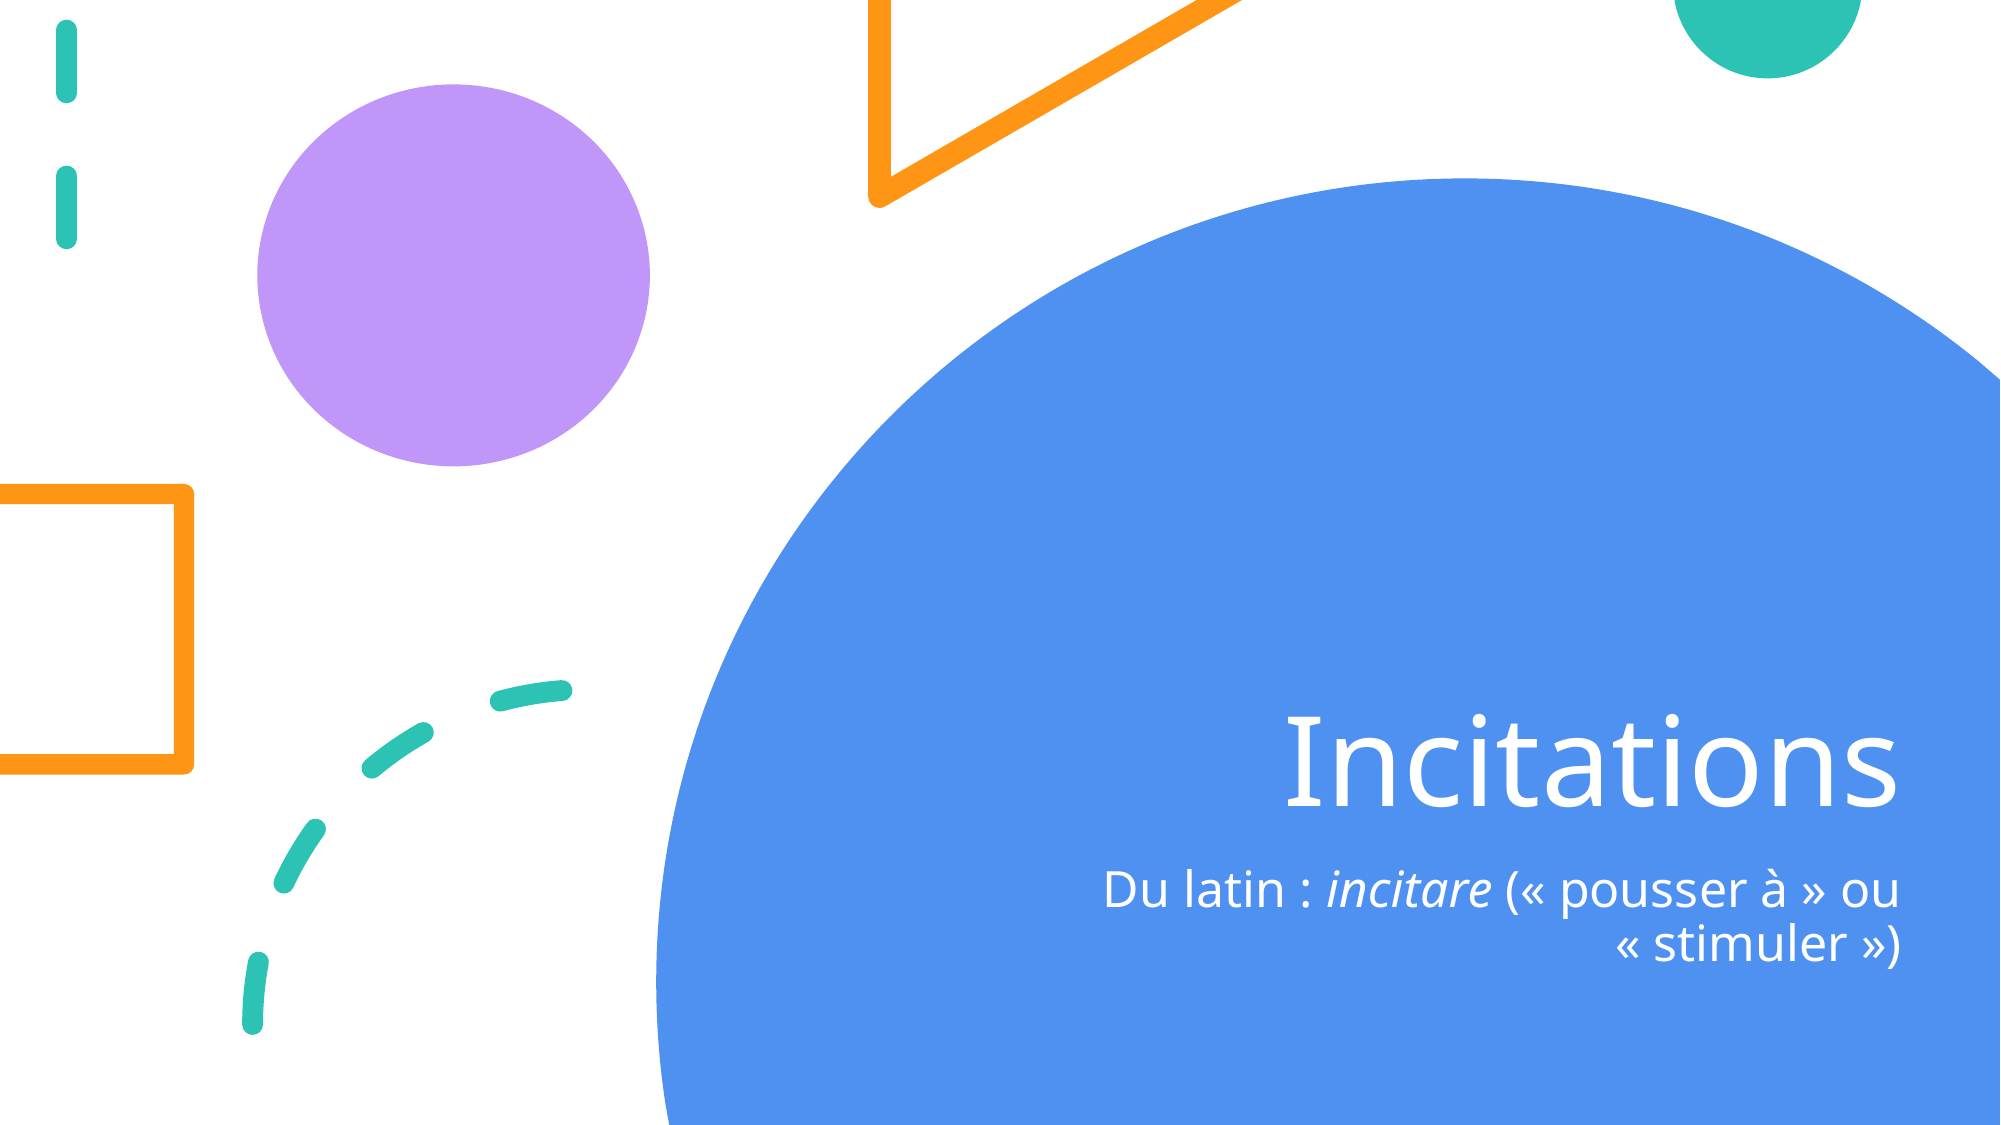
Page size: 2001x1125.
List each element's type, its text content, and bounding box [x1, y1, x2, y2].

subtitle Du latin : incitare (« pousser à » ou « stimuler ») [835, 856, 1917, 1020]
title Incitations [835, 450, 1917, 842]
